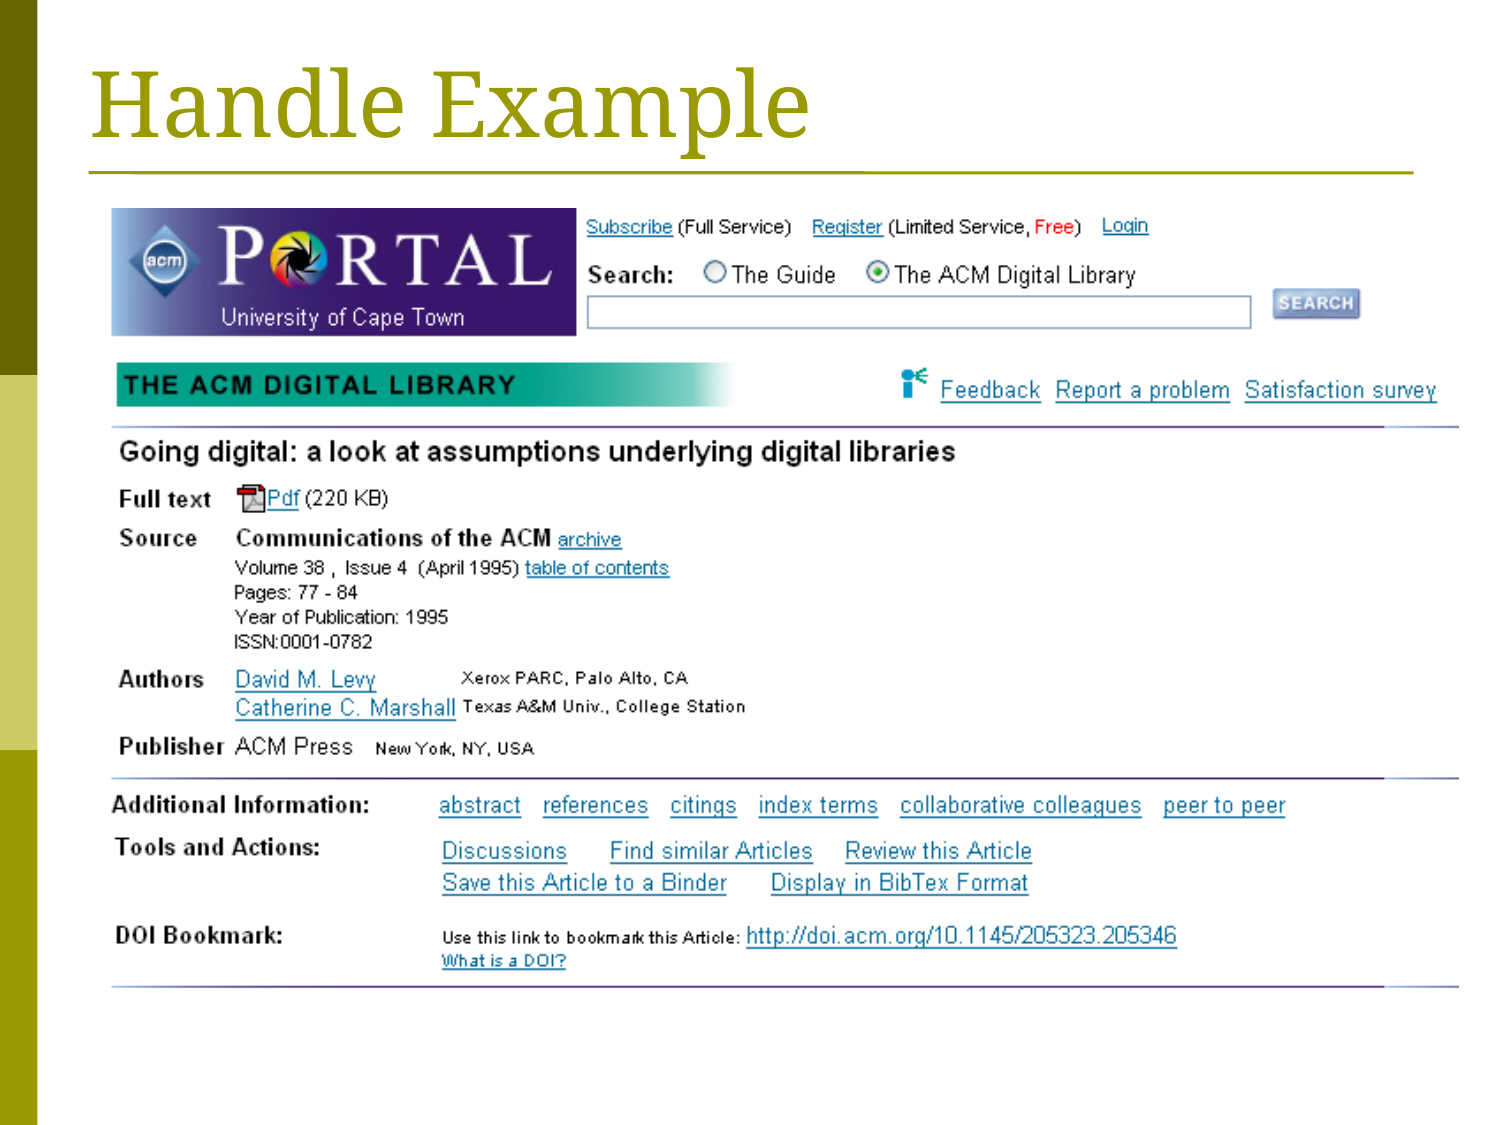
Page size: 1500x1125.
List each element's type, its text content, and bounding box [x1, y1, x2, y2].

title Handle Example [75, 45, 1426, 173]
picture [76, 208, 1459, 1008]
